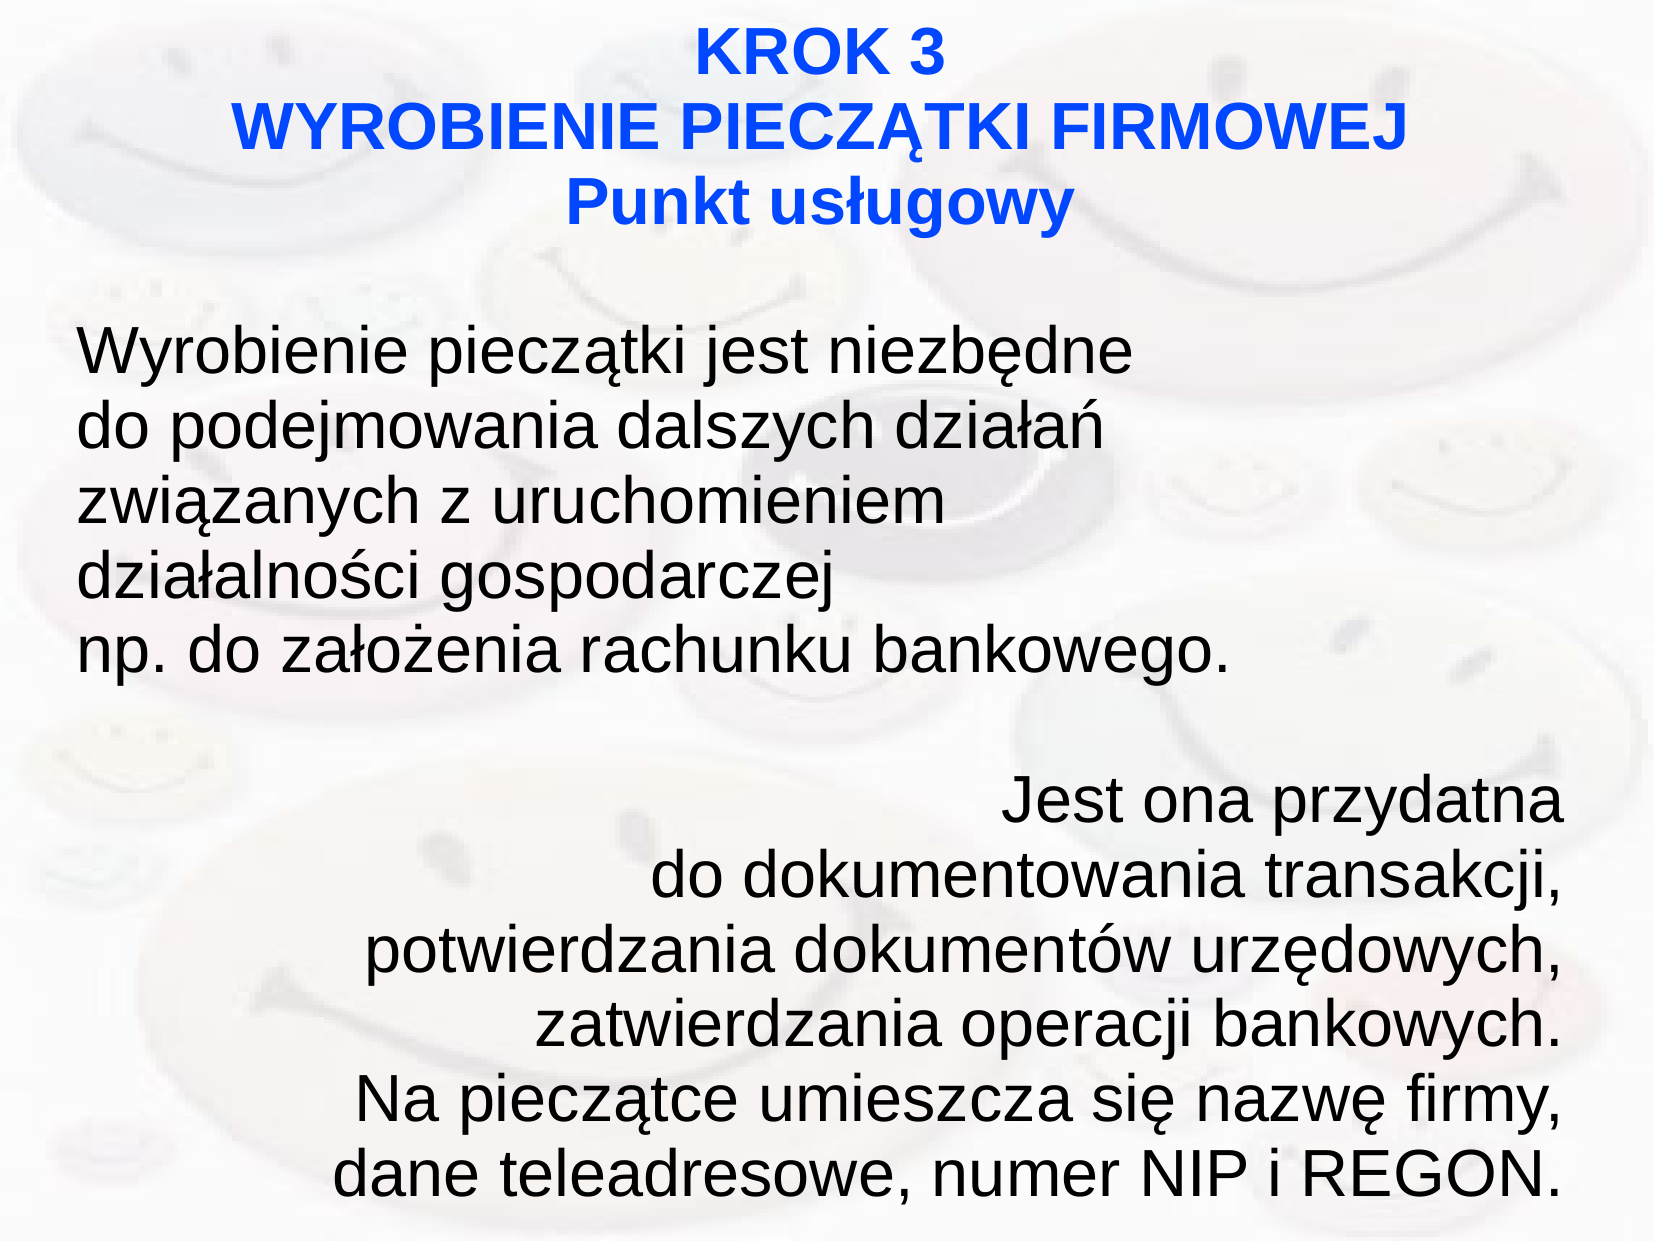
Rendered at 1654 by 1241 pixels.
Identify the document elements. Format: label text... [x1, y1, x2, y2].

subtitle KROK 3 WYROBIENIE PIECZĄTKI FIRMOWEJ Punkt usługowy Wyrobienie pieczątki jest niezbędne do podejmowania dalszych działań związanych z uruchomieniem działalności gospodarczej np. do założenia rachunku bankowego. Jest ona przydatna do dokumentowania transakcji, potwierdzania dokumentów urzędowych, zatwierdzania operacji bankowych. Na pieczątce umieszcza się nazwę firmy, dane teleadresowe, numer NIP i REGON. [76, 14, 1565, 1211]
picture [0, 0, 1654, 1241]
